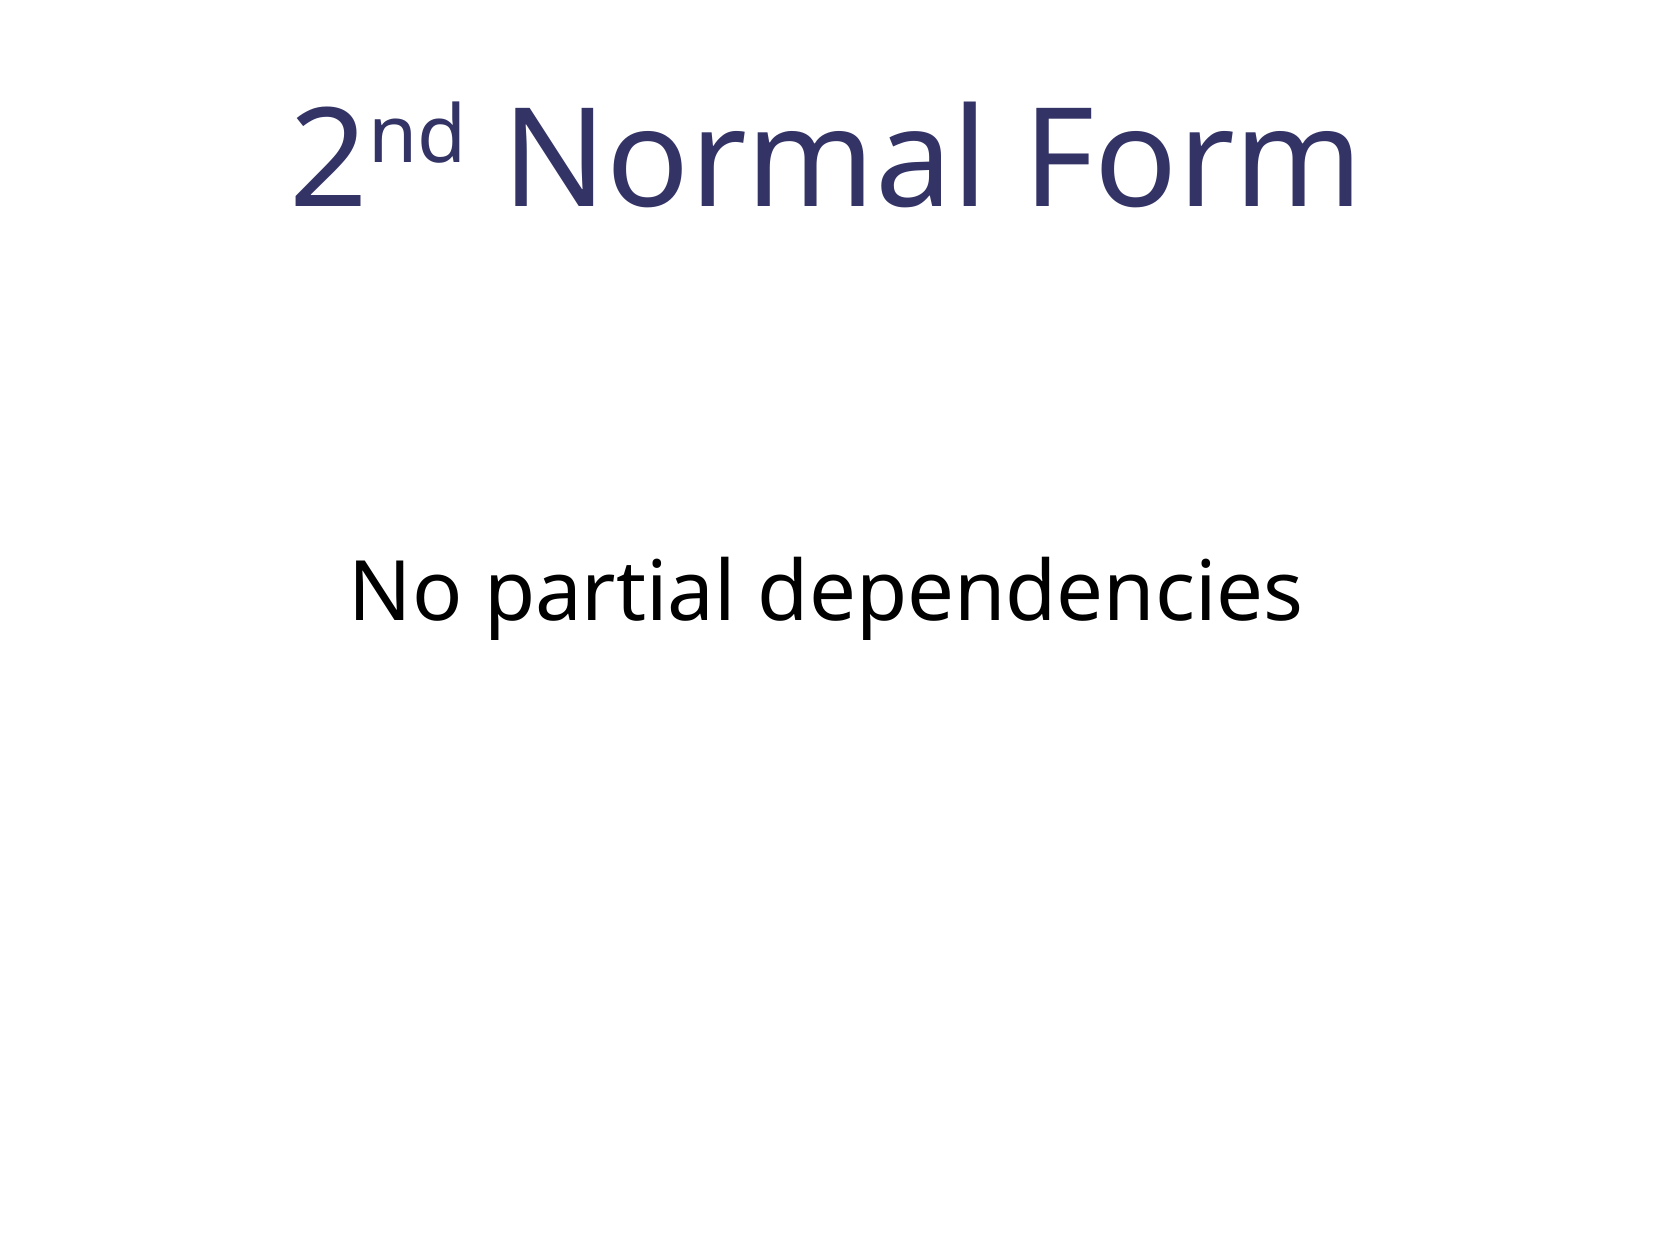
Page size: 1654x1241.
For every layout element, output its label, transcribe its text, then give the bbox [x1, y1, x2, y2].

subtitle No partial dependencies [82, 531, 1571, 1109]
title 2nd Normal Form [82, 49, 1571, 257]
